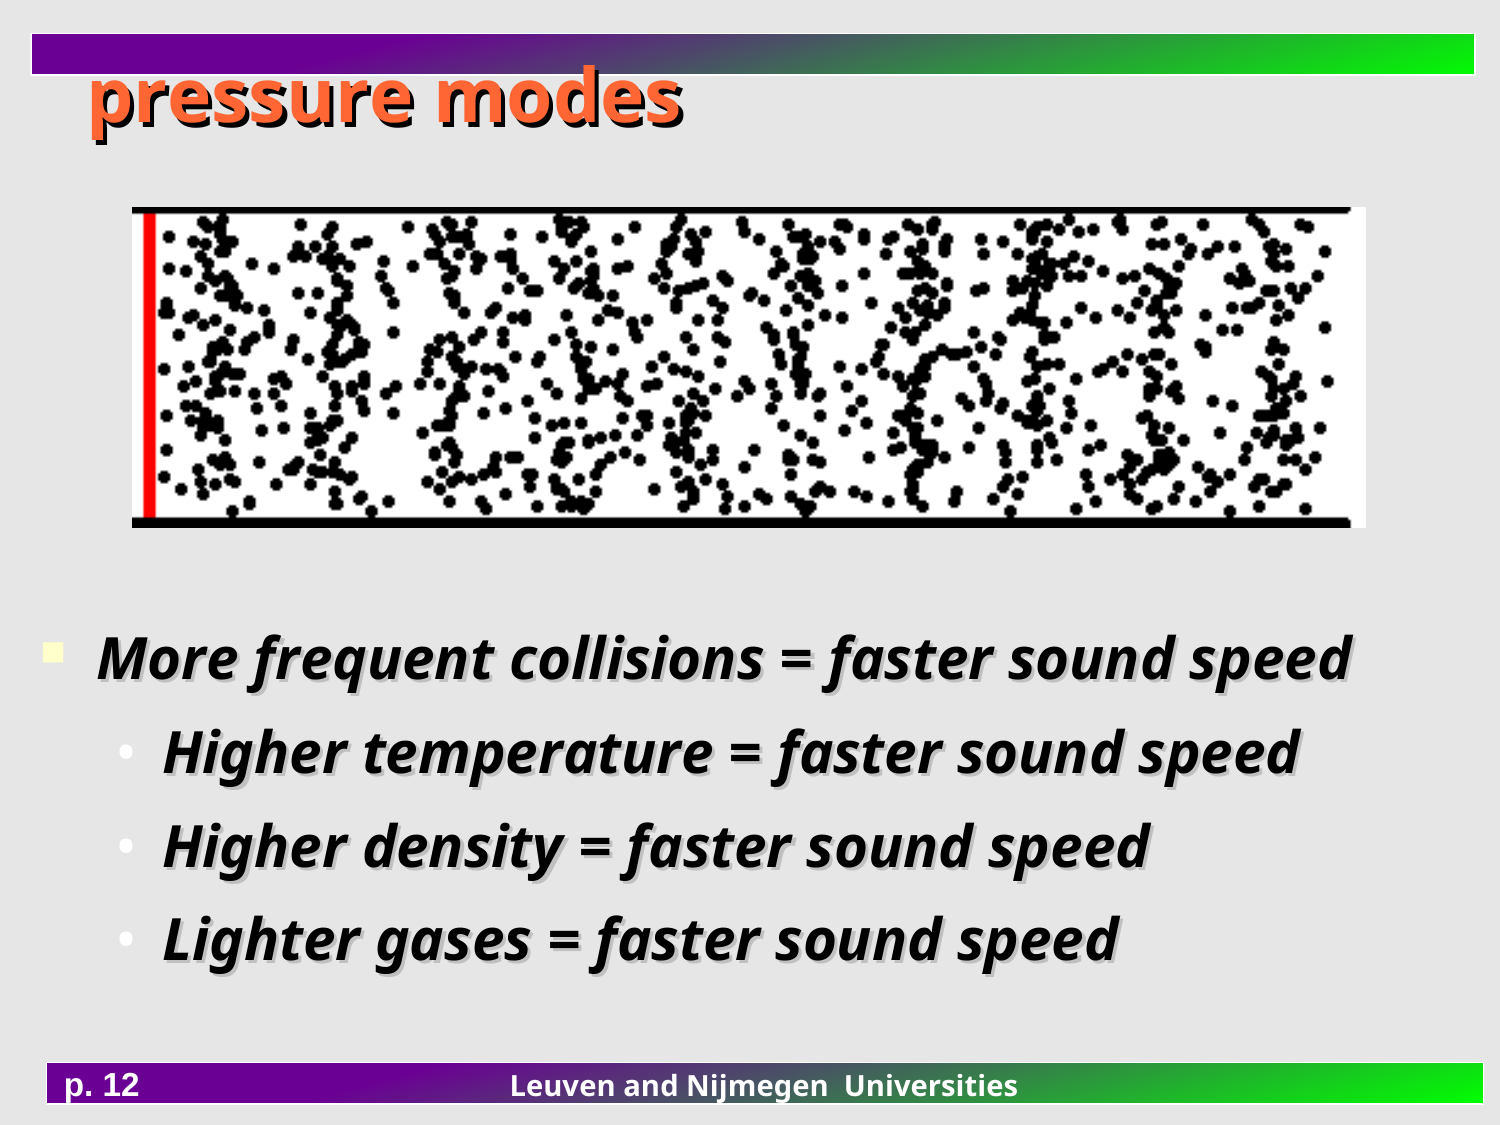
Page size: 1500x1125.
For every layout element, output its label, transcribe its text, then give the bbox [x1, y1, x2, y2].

list More frequent collisions = faster sound speed Higher temperature = faster sound speed Higher density = faster sound speed Lighter gases = faster sound speed [25, 609, 1500, 1017]
picture [132, 207, 1366, 528]
title pressure modes [71, 0, 1422, 188]
